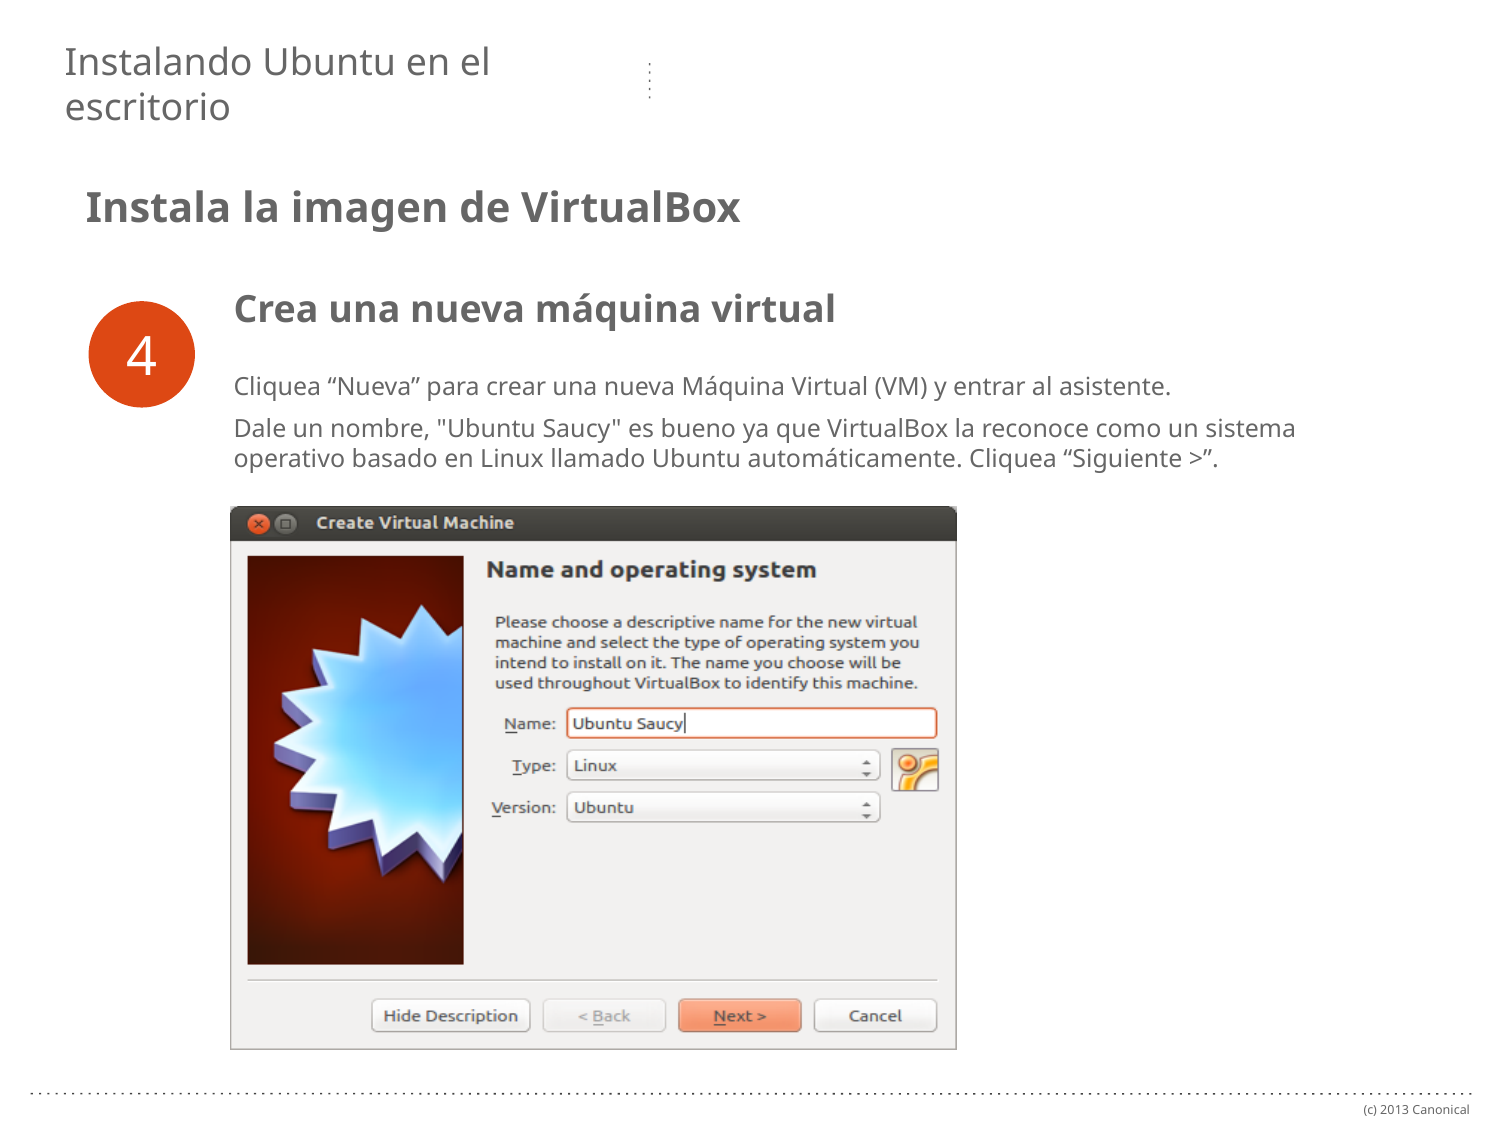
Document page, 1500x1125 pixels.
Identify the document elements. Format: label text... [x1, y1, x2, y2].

title Instalando Ubuntu en el escritorio [49, 53, 659, 114]
text_box (c) 2013 Canonical [19, 1099, 1485, 1119]
list Instala la imagen de VirtualBox Crea una nueva máquina virtual Cliquea “Nueva” para crear una nueva Máquina Virtual (VM) y entrar al asistente. Dale un nombre, "Ubuntu Saucy" es bueno ya que VirtualBox la reconoce como un sistema operativo basado en Linux llamado Ubuntu automáticamente. Cliquea “Siguiente >”. [70, 165, 1421, 969]
picture [230, 506, 957, 1050]
text_box 4 [88, 301, 195, 408]
